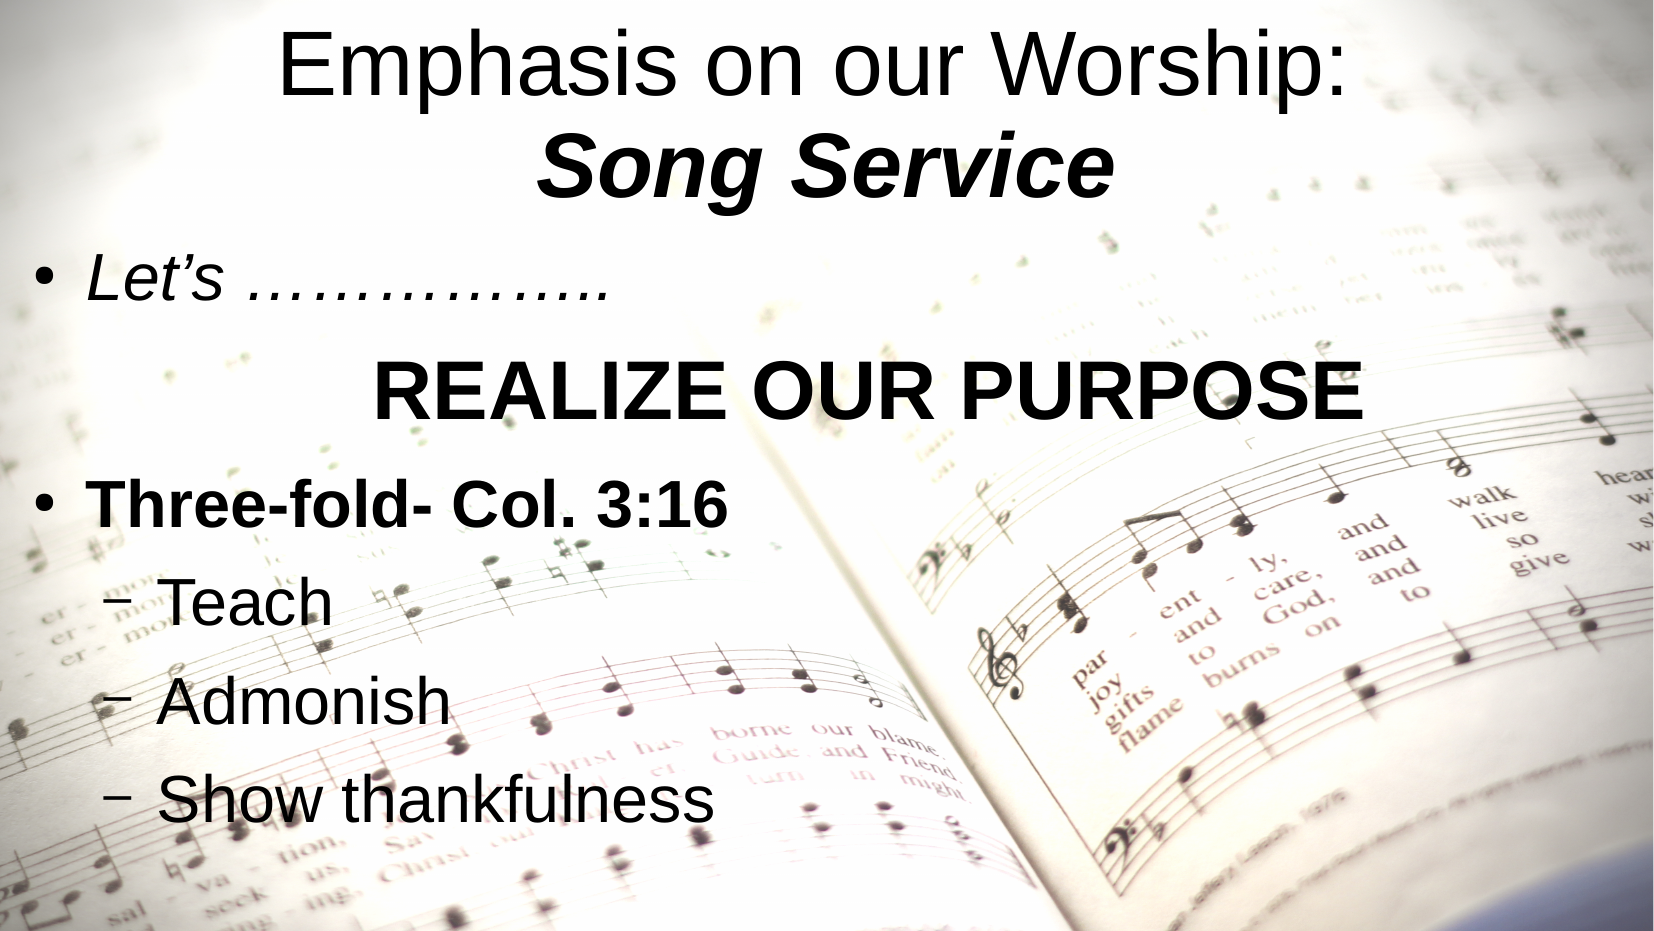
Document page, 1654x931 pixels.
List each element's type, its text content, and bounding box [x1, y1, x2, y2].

list Let’s …………….. REALIZE OUR PURPOSE Three-fold- Col. 3:16 Teach Admonish Show thankfulness [15, 240, 1654, 916]
picture [0, 0, 1654, 931]
title Emphasis on our Worship: Song Service [82, 12, 1571, 218]
